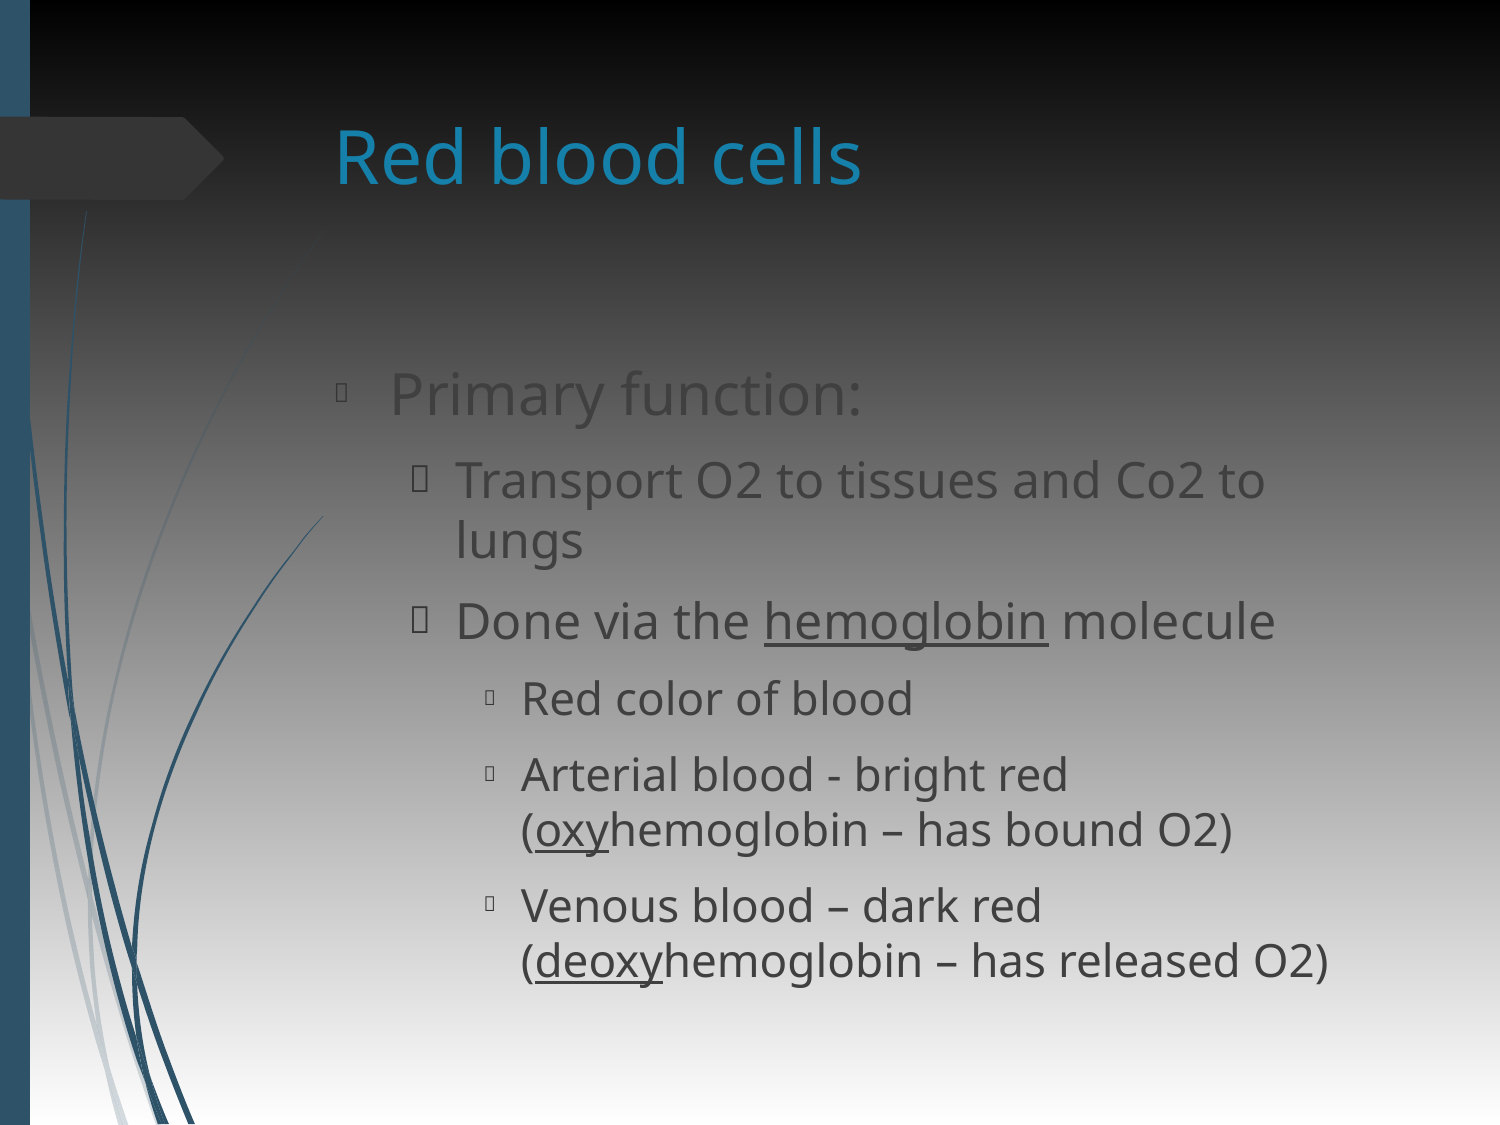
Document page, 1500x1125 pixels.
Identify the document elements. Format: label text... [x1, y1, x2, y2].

list Primary function: Transport O2 to tissues and Co2 to lungs Done via the hemoglobin molecule Red color of blood Arterial blood - bright red (oxyhemoglobin – has bound O2) Venous blood – dark red (deoxyhemoglobin – has released O2) [318, 350, 1400, 970]
title Red blood cells [319, 102, 1400, 313]
